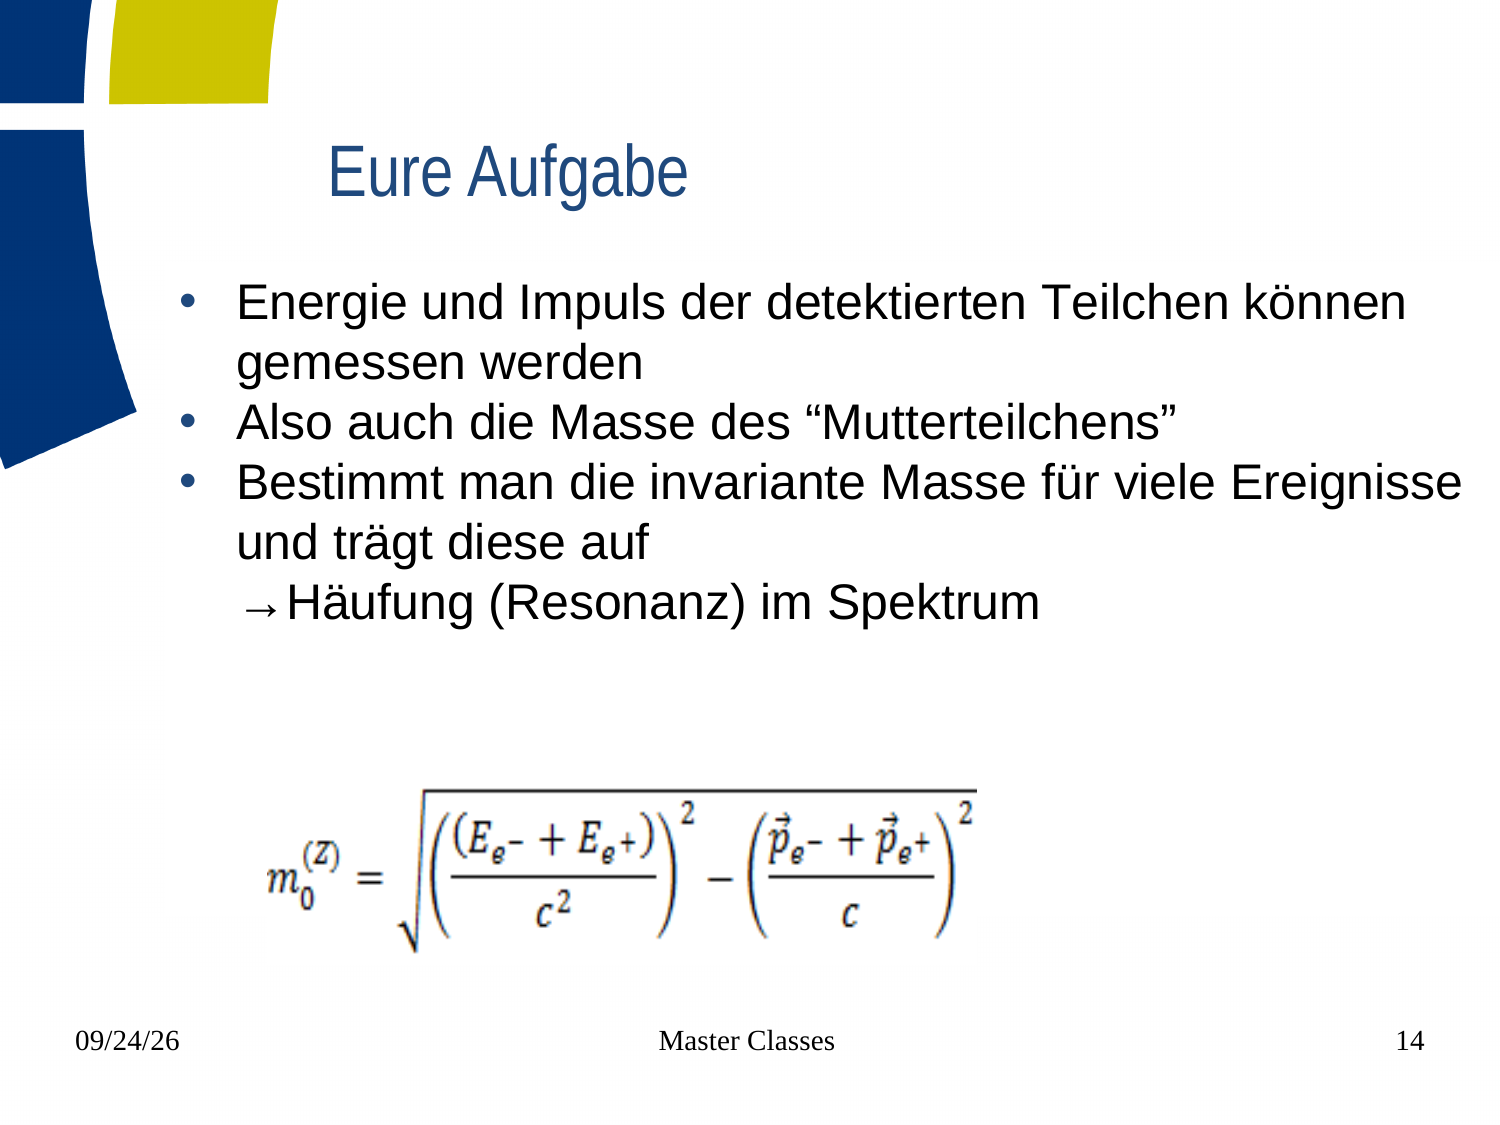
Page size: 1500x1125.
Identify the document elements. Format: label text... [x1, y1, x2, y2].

title Eure Aufgabe [312, 101, 1400, 233]
text_box Energie und Impuls der detektierten Teilchen können gemessen werden Also auch die Masse des “Mutterteilchens” Bestimmt man die invariante Masse für viele Ereignisse und trägt diese auf →Häufung (Resonanz) im Spektrum [165, 262, 1500, 916]
picture [0, 0, 1500, 1125]
